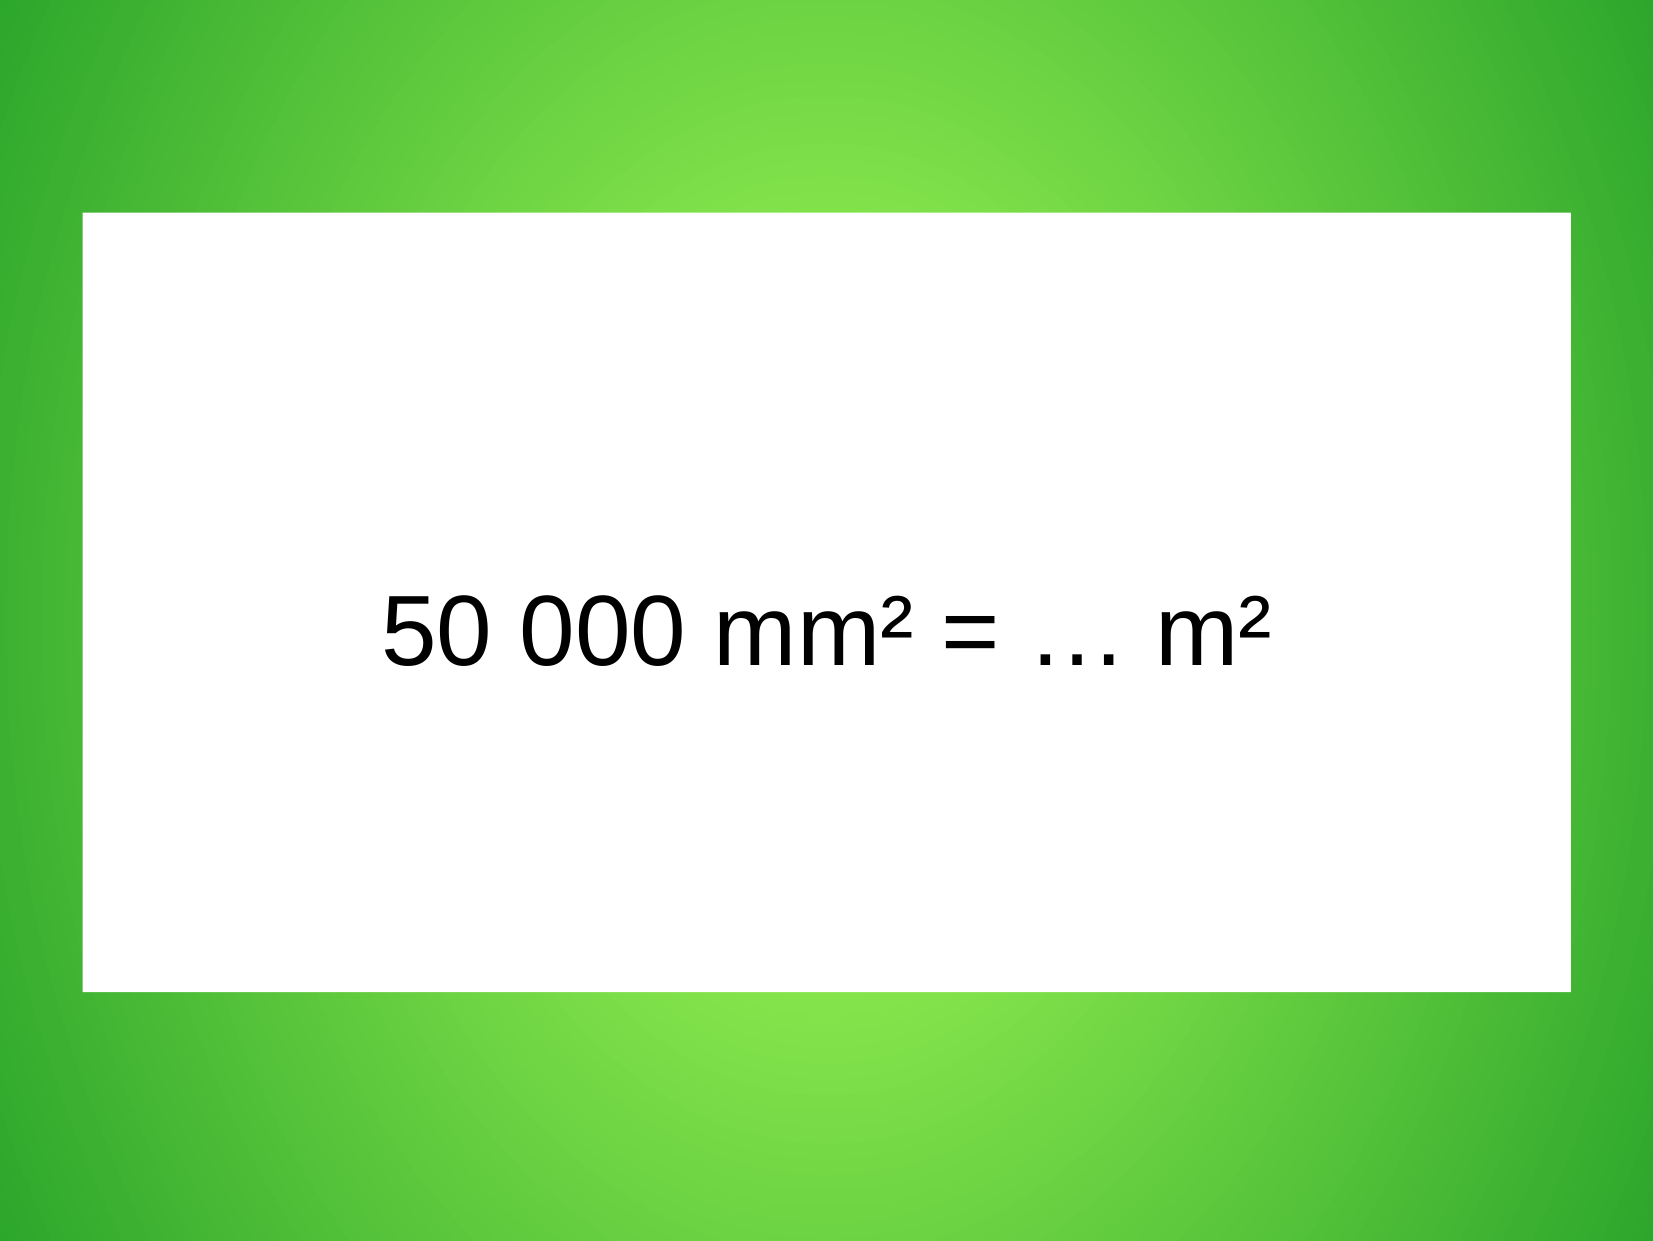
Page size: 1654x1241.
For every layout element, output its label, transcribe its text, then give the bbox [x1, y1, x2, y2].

subtitle 50 000 mm² = … m² [82, 212, 1571, 993]
picture [0, 0, 1654, 1241]
